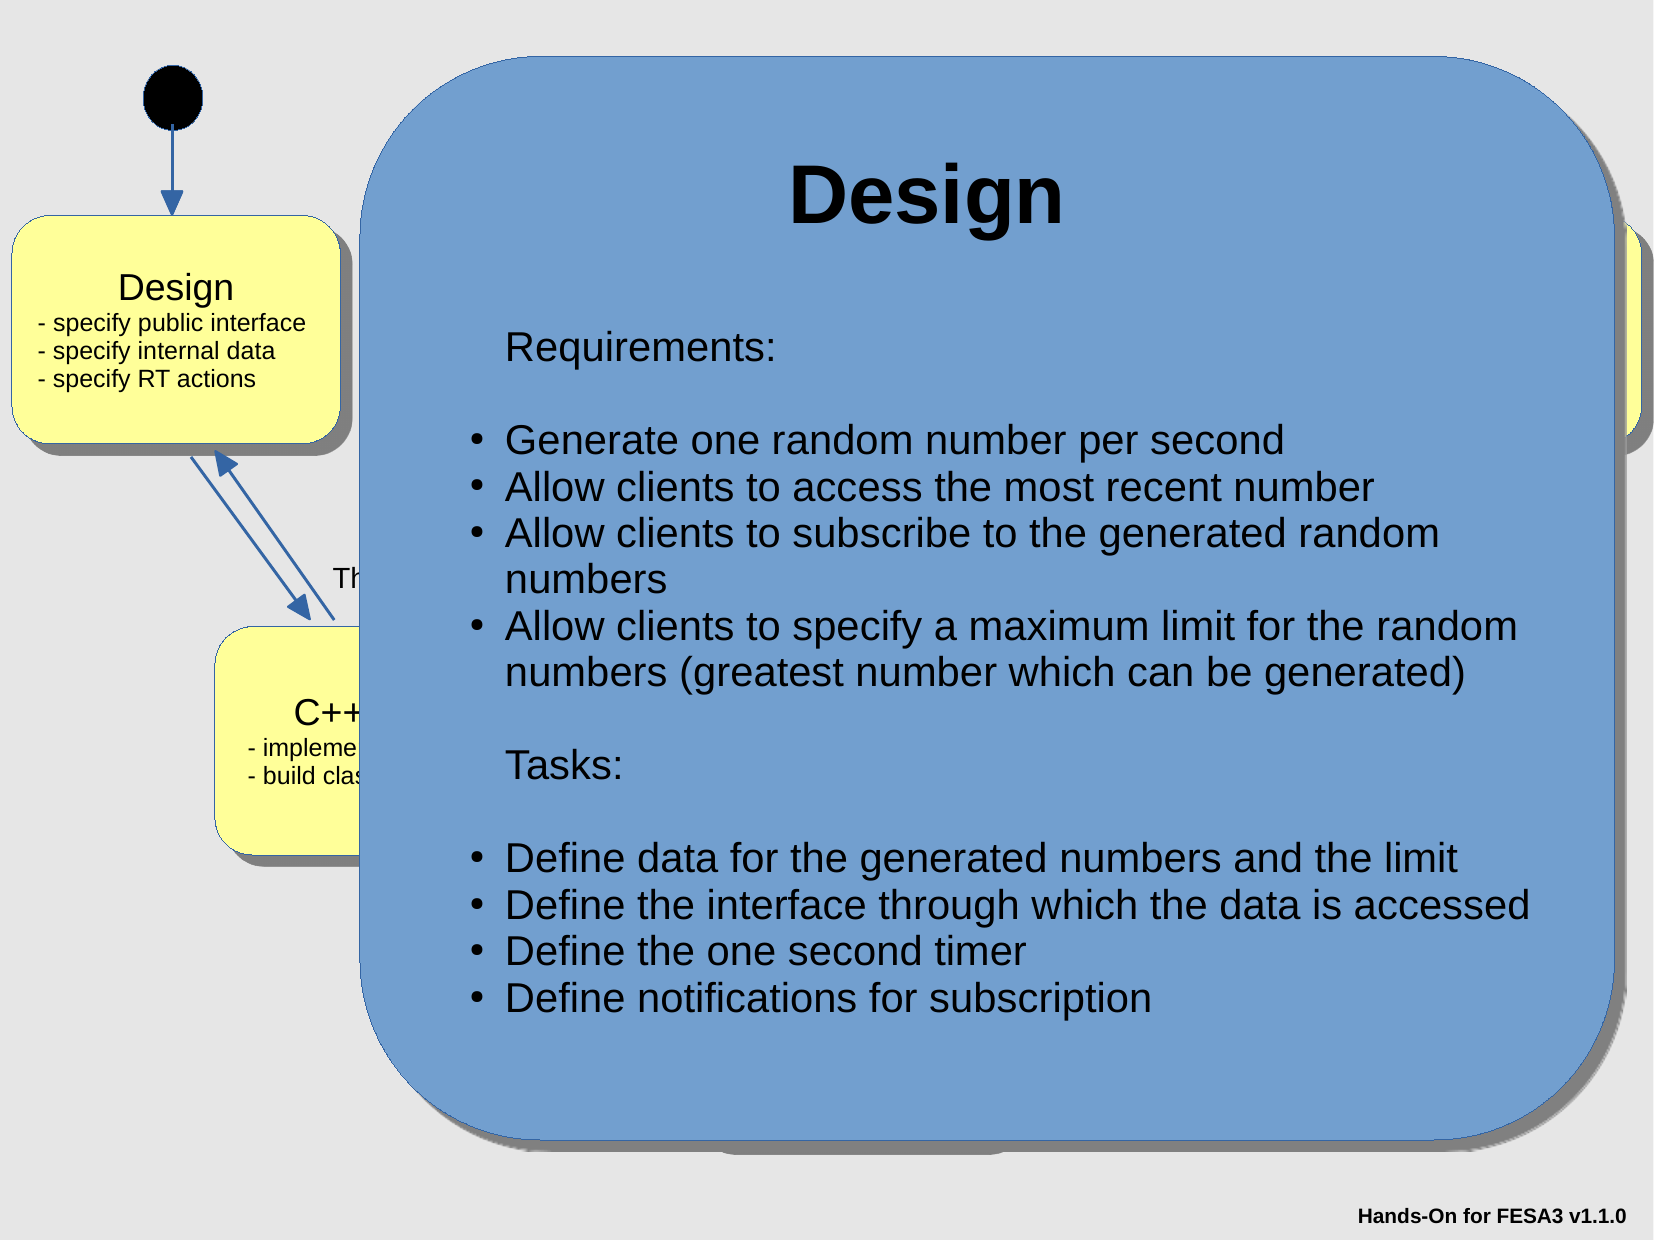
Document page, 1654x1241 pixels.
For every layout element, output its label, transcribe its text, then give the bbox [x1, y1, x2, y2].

text_box Requirements: Generate one random number per second Allow clients to access the most recent number Allow clients to subscribe to the generated random numbers Allow clients to specify a maximum limit for the random numbers (greatest number which can be generated) Tasks: Define data for the generated numbers and the limit Define the interface through which the data is accessed Define the one second timer Define notifications for subscription [419, 270, 1561, 1122]
text_box This manual will guide you through the development of a first, simple FESA3 class [317, 554, 359, 608]
text_box Design [773, 94, 1306, 226]
text_box [461, 1122, 1513, 1141]
text_box [359, 56, 1615, 1093]
